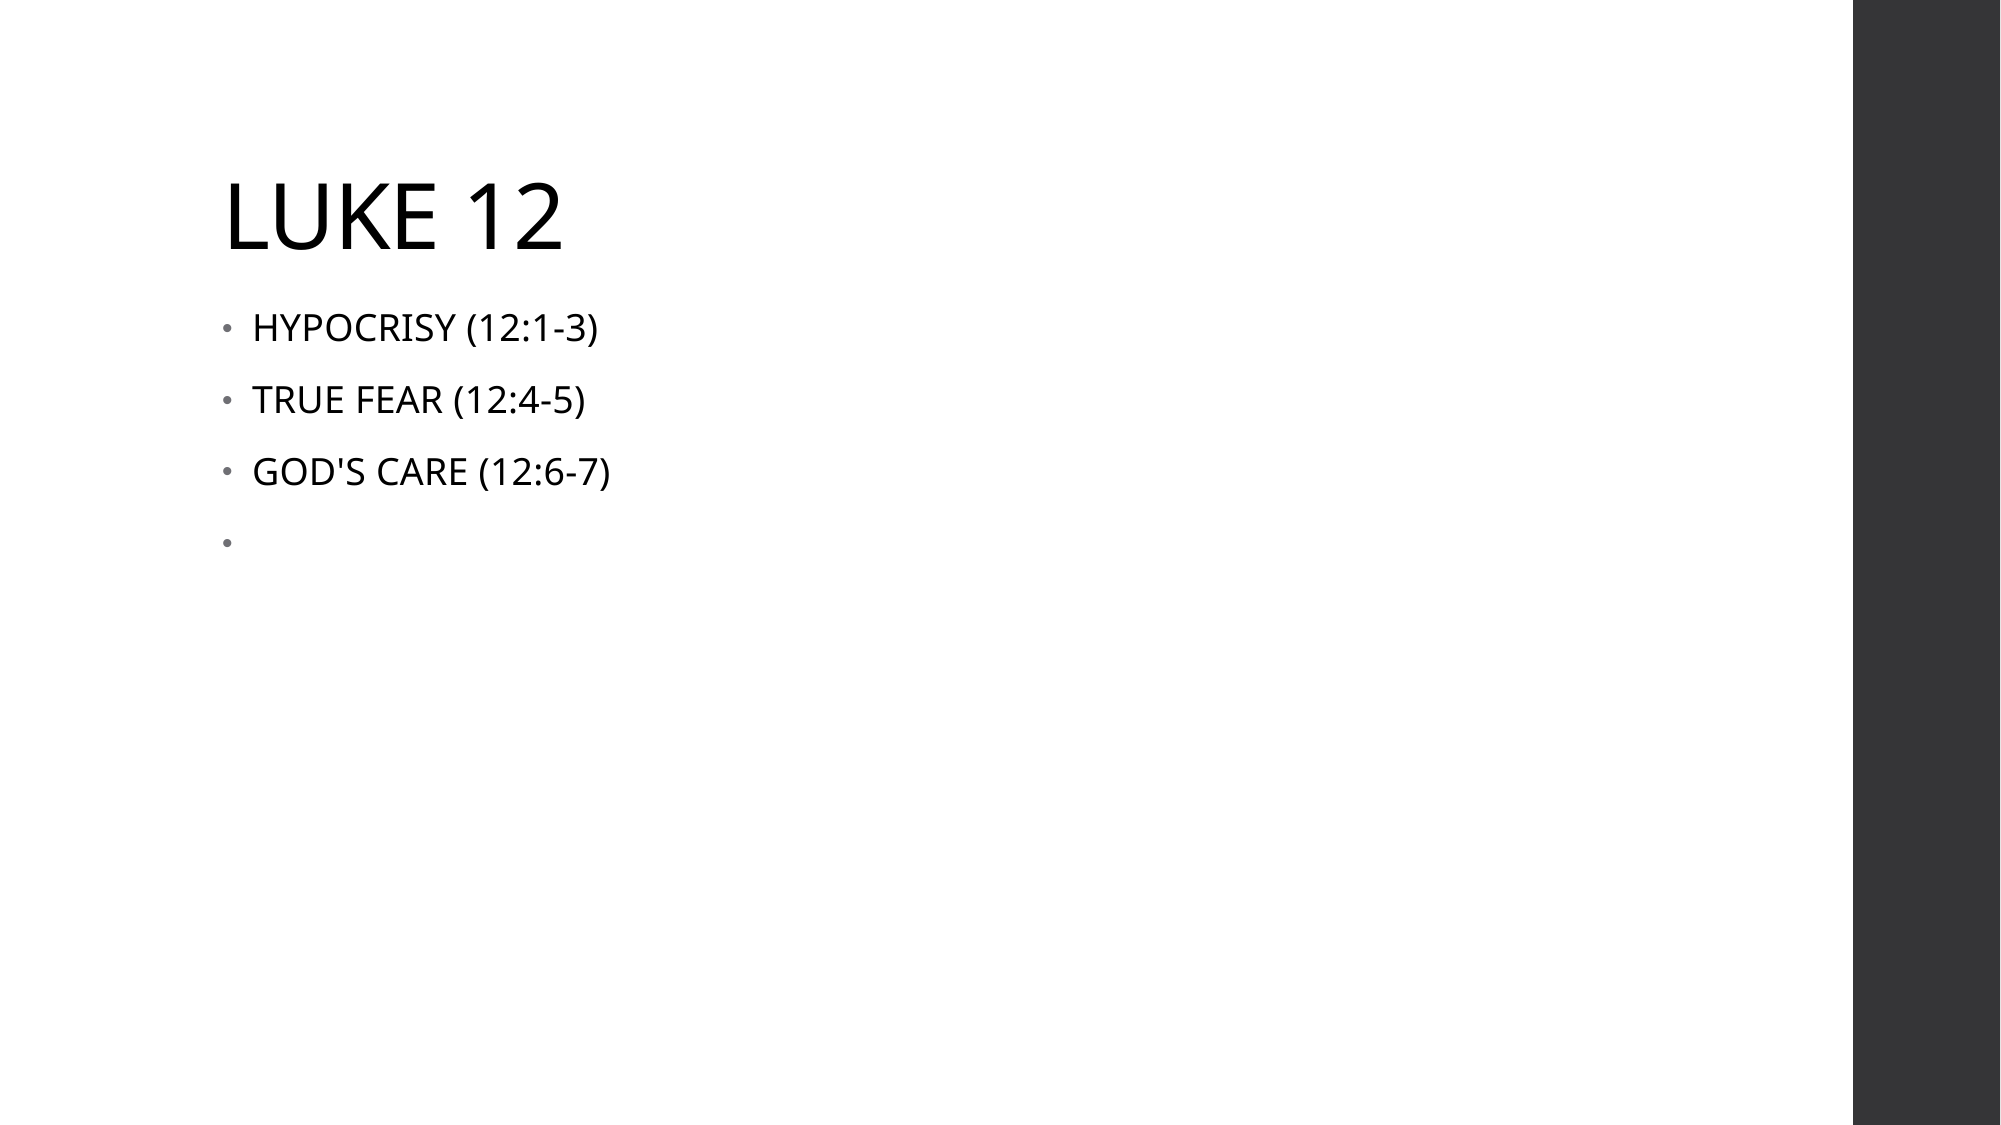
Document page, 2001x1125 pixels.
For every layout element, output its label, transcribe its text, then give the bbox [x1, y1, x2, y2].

list HYPOCRISY (12:1-3) TRUE FEAR (12:4-5) GOD'S CARE (12:6-7) [206, 299, 1617, 1014]
title LUKE 12 [206, 60, 1797, 278]
